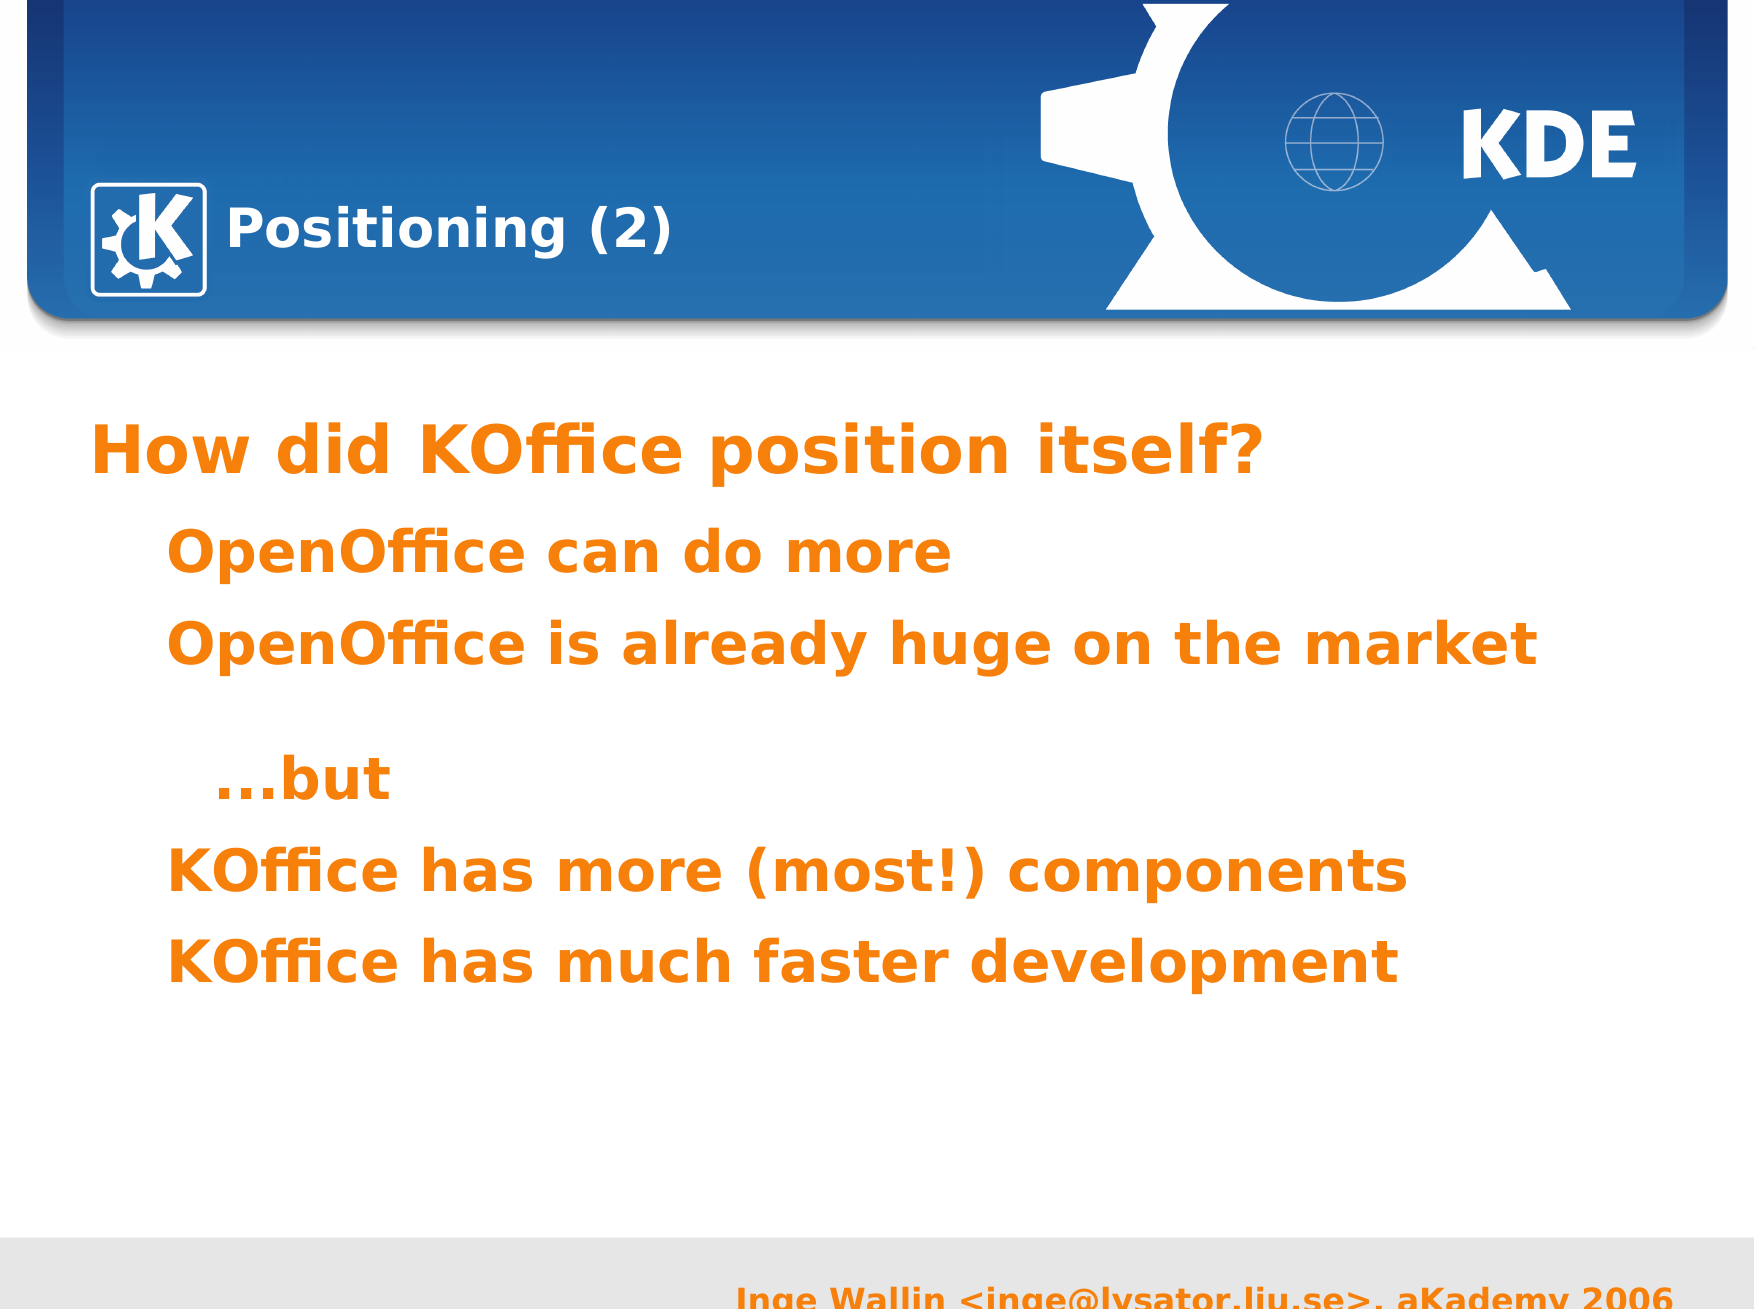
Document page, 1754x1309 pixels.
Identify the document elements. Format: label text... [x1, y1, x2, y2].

title Positioning (2) [225, 187, 1126, 271]
list How did KOffice position itself? OpenOffice can do more OpenOffice is already huge on the market ...but KOffice has more (most!) components KOffice has much faster development [71, 411, 1651, 1163]
picture [0, 0, 1754, 349]
